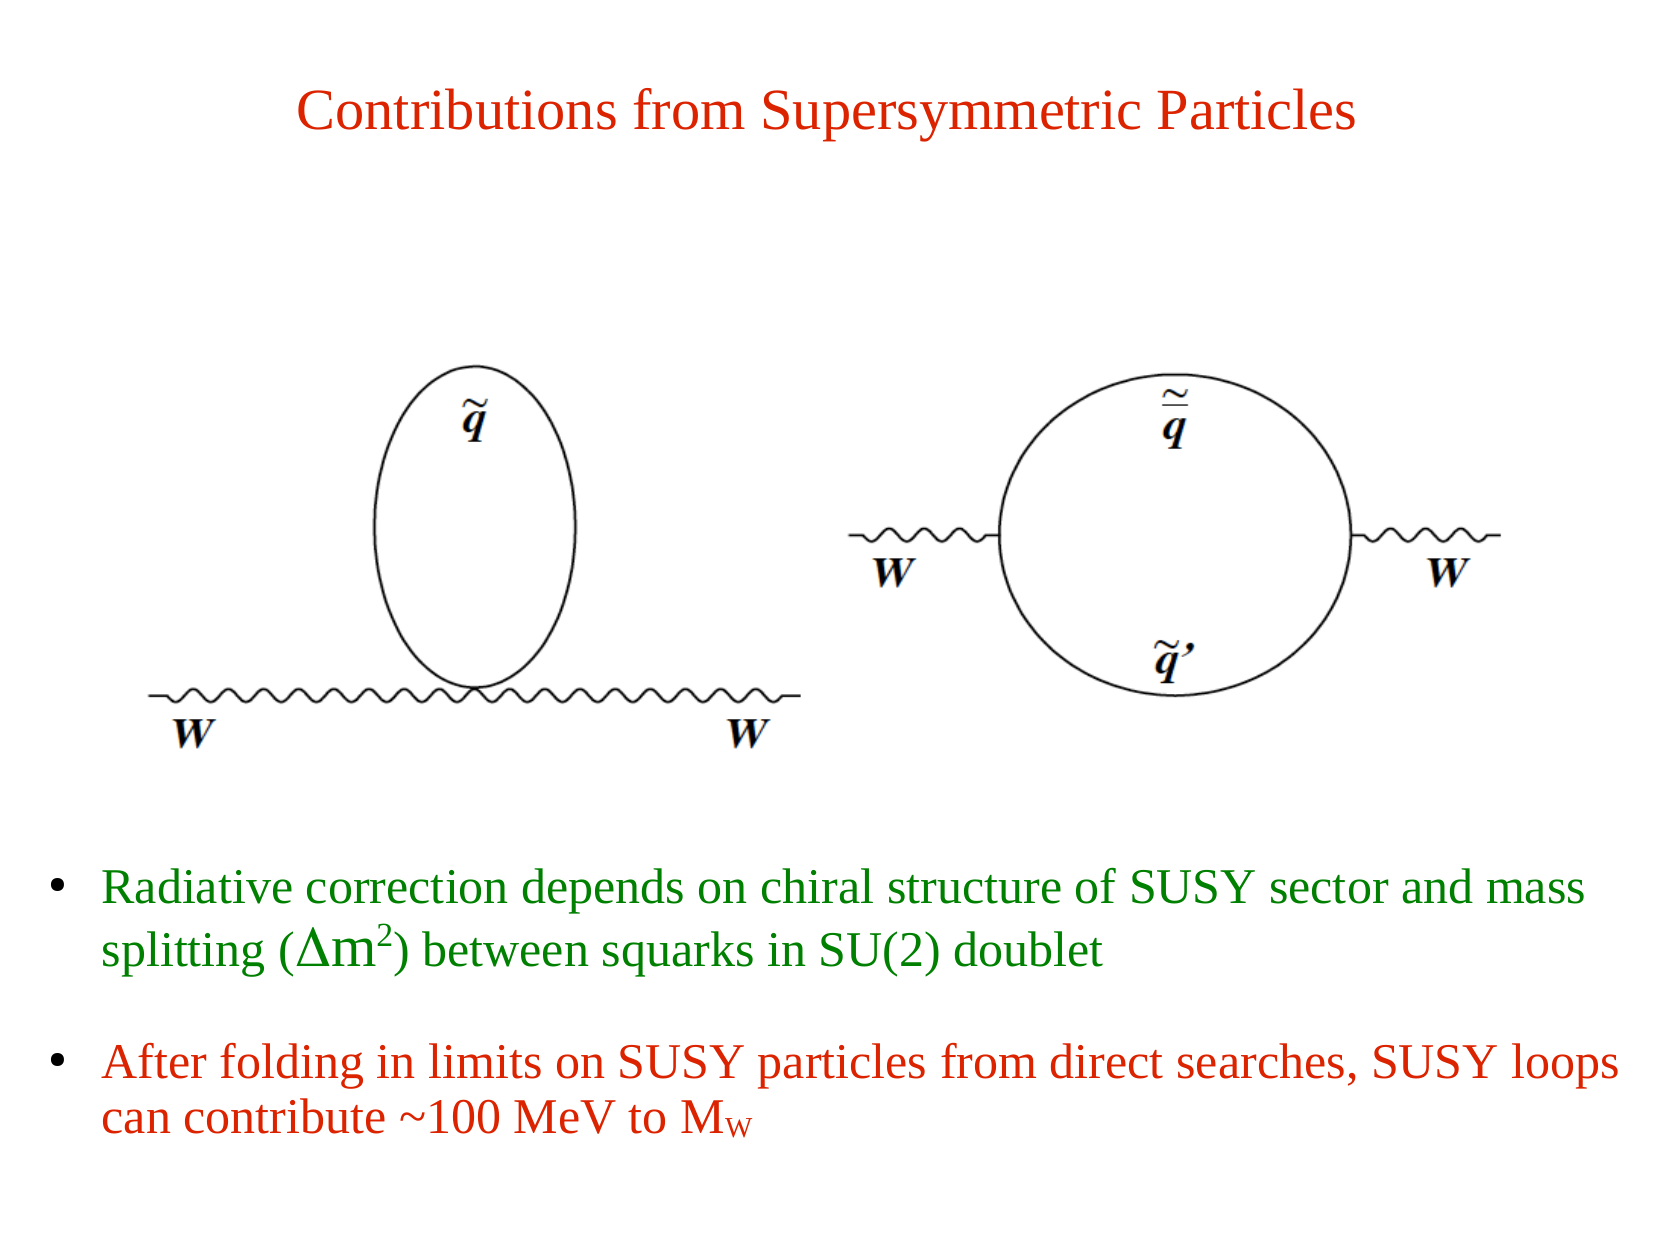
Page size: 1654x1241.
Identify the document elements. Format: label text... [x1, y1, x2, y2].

list Radiative correction depends on chiral structure of SUSY sector and mass splitting (Δm2) between squarks in SU(2) doublet After folding in limits on SUSY particles from direct searches, SUSY loops can contribute ~100 MeV to MW [30, 858, 1637, 1241]
picture [113, 295, 1536, 804]
title Contributions from Supersymmetric Particles [121, 43, 1534, 176]
